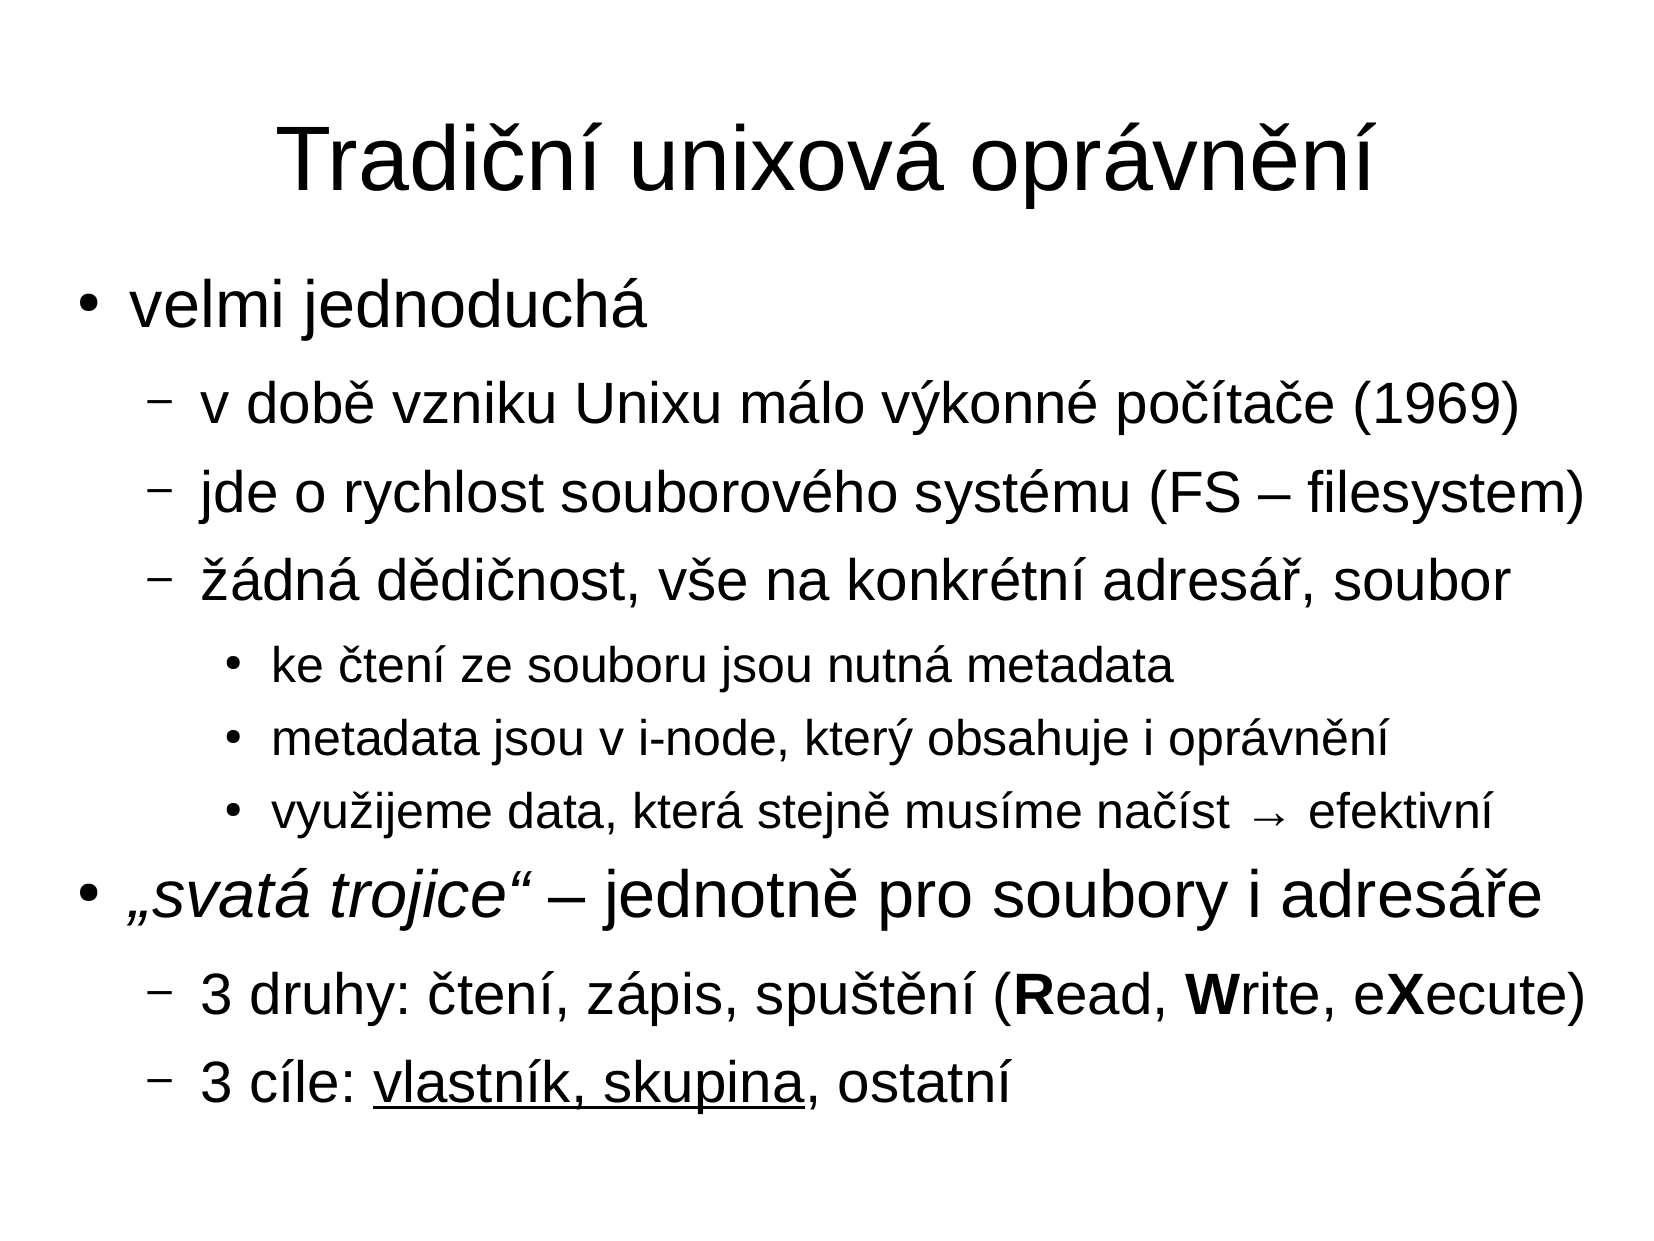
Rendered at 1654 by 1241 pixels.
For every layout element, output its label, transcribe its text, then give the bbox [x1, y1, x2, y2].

list velmi jednoduchá v době vzniku Unixu málo výkonné počítače (1969) jde o rychlost souborového systému (FS – filesystem) žádná dědičnost, vše na konkrétní adresář, soubor ke čtení ze souboru jsou nutná metadata metadata jsou v i-node, který obsahuje i oprávnění využijeme data, která stejně musíme načíst → efektivní „svatá trojice“ – jednotně pro soubory i adresáře 3 druhy: čtení, zápis, spuštění (Read, Write, eXecute) 3 cíle: vlastník, skupina, ostatní [59, 266, 1625, 1116]
title Tradiční unixová oprávnění [82, 62, 1571, 256]
